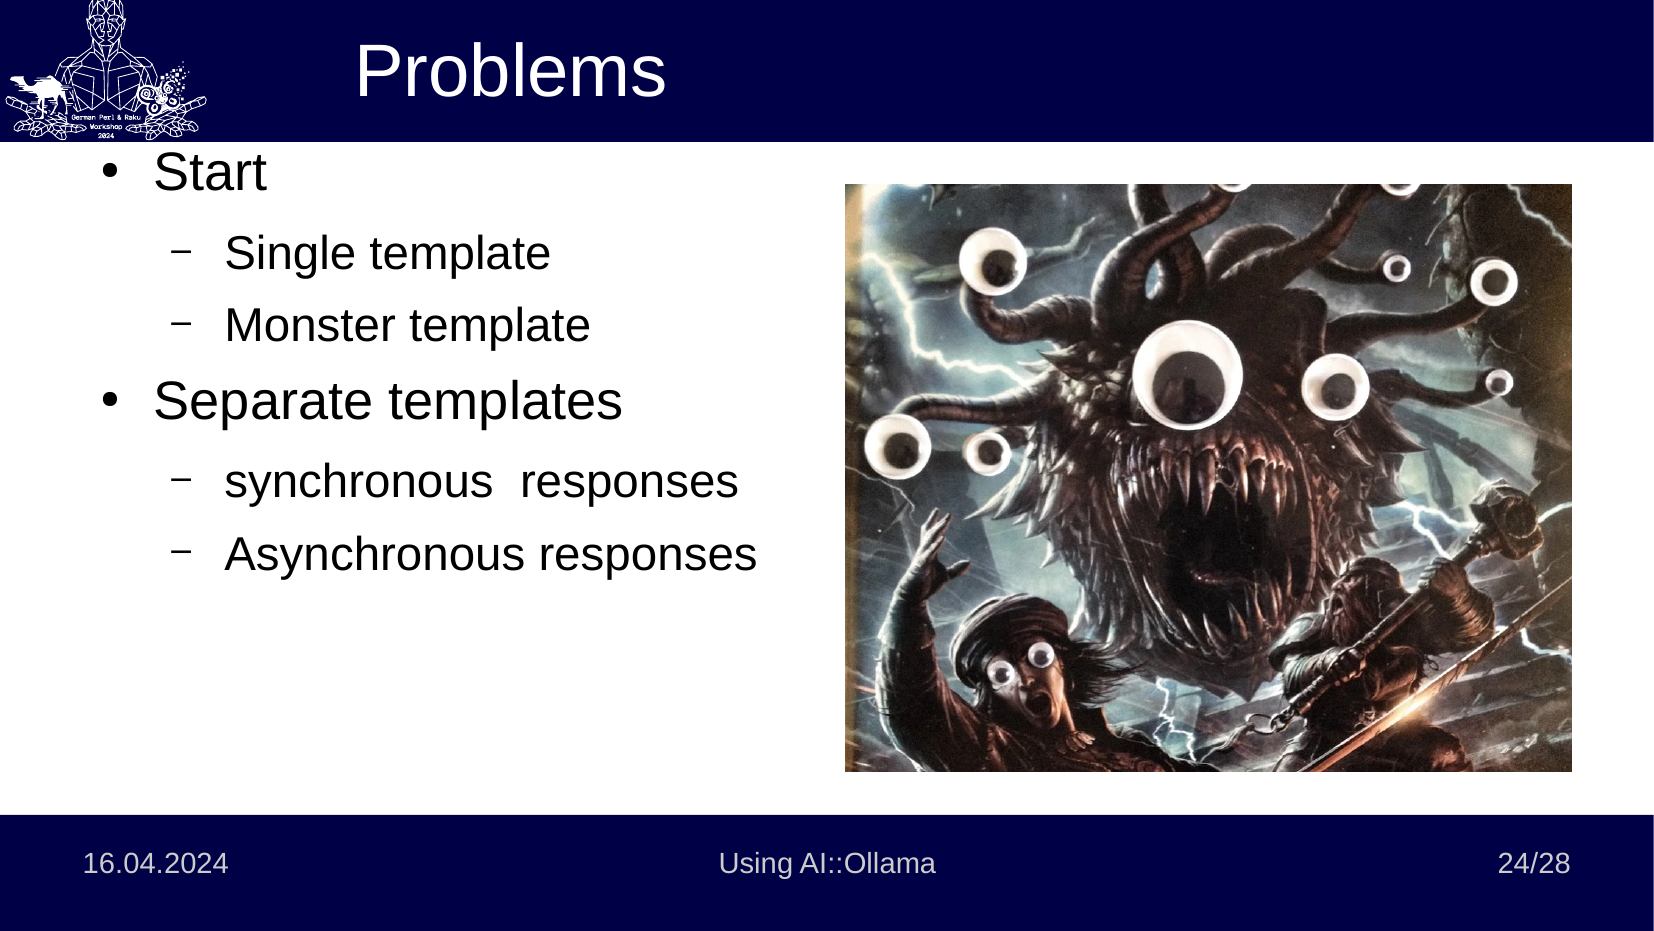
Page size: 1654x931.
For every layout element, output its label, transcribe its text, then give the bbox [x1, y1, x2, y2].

list Start Single template Monster template Separate templates synchronous responses Asynchronous responses [82, 141, 809, 815]
picture [845, 184, 1572, 772]
title Problems [354, 5, 1654, 136]
